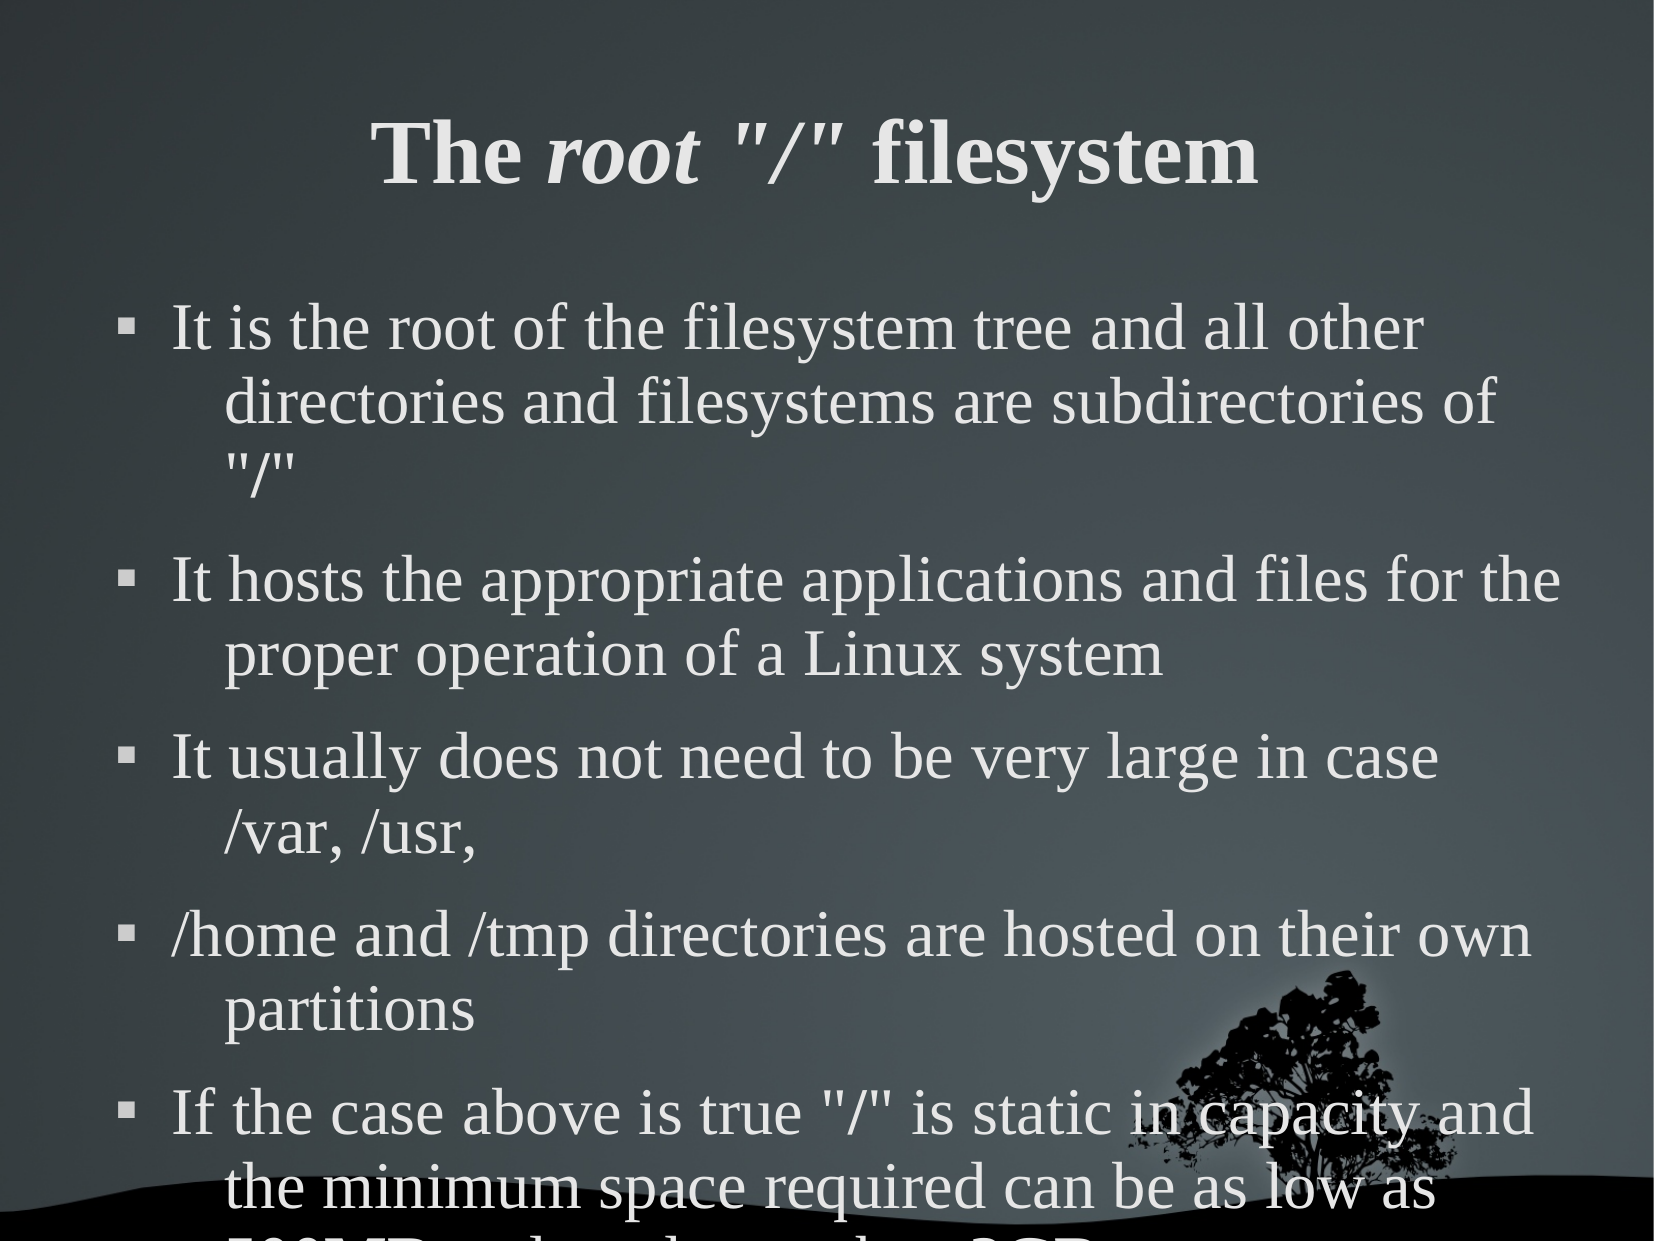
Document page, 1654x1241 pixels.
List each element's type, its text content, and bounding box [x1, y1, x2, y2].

list It is the root of the filesystem tree and all other directories and filesystems are subdirectories of "/" It hosts the appropriate applications and files for the proper operation of a Linux system It usually does not need to be very large in case /var, /usr, /home and /tmp directories are hosted on their own partitions If the case above is true "/" is static in capacity and the minimum space required can be as low as 500ΜΒ and not larger than 2GB [82, 290, 1571, 1138]
title The root "/" filesystem [82, 49, 1571, 257]
picture [0, 0, 1654, 1241]
